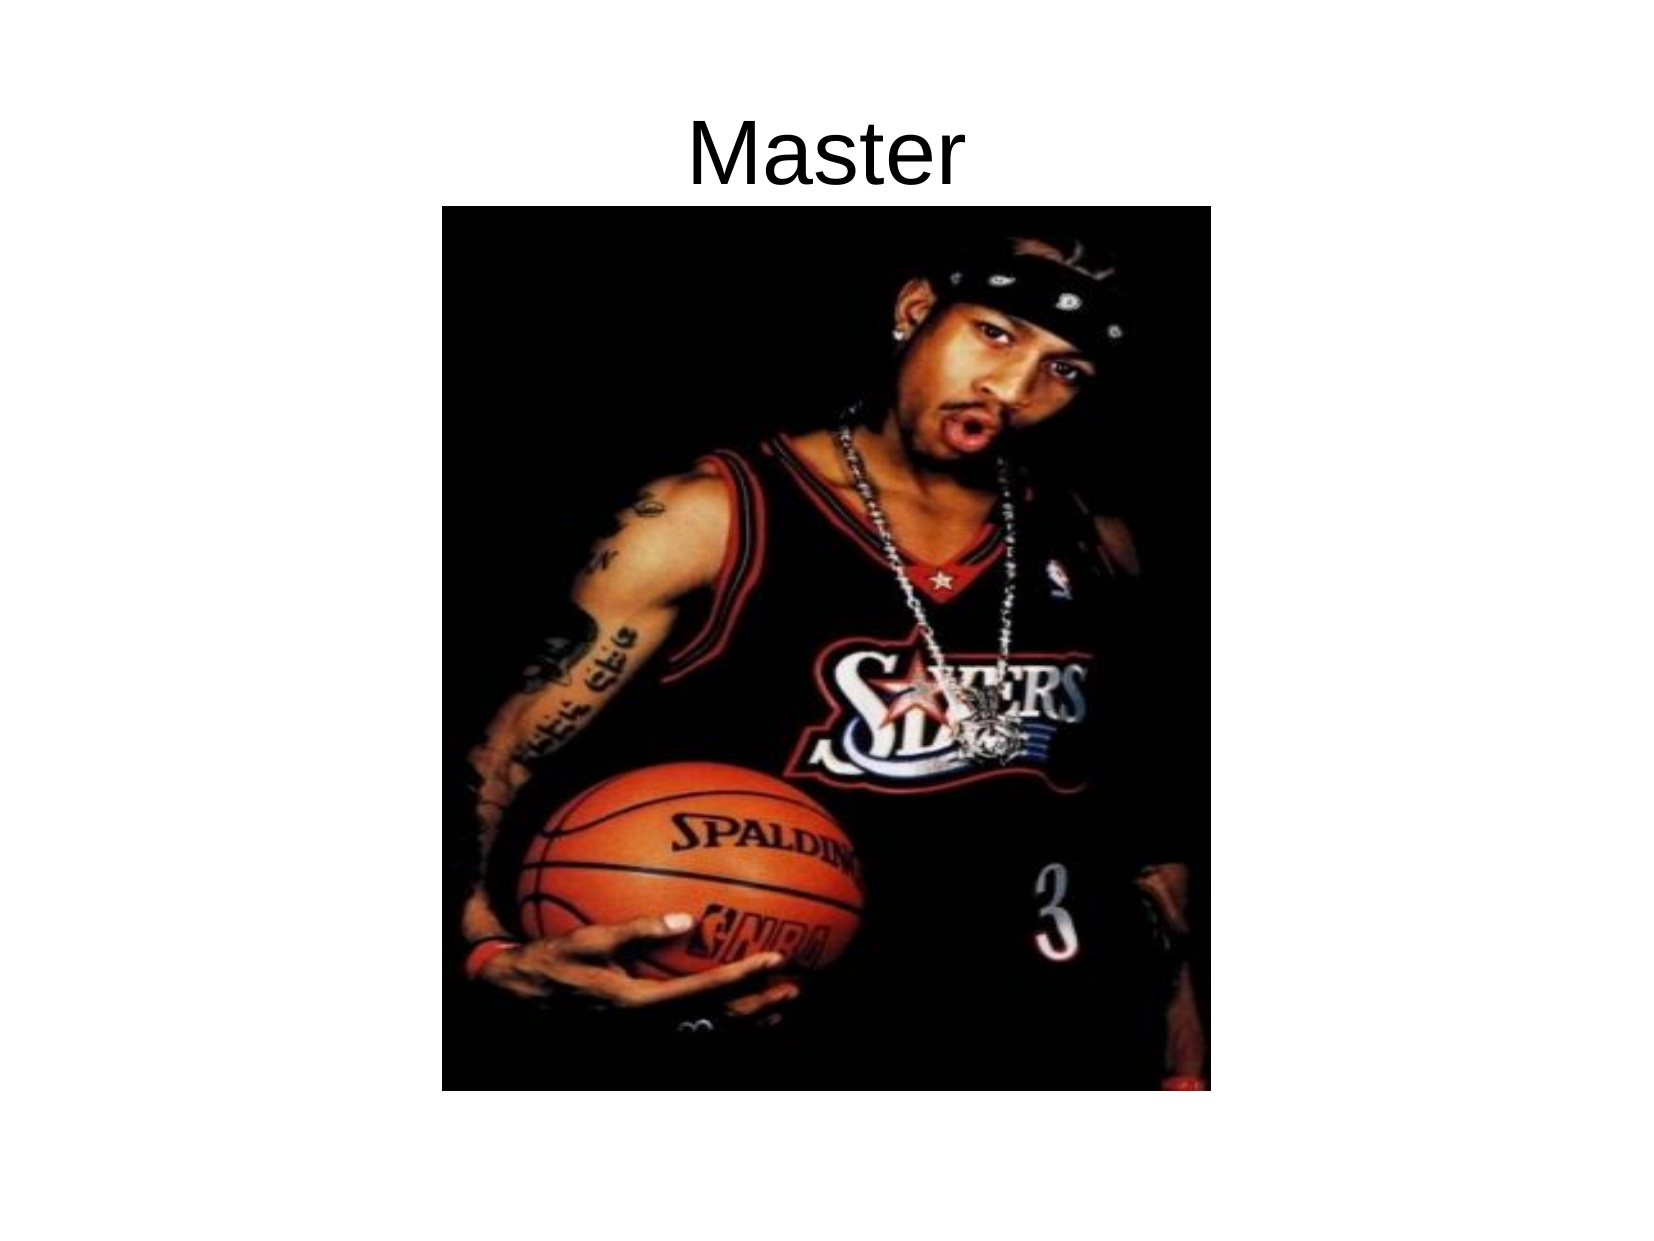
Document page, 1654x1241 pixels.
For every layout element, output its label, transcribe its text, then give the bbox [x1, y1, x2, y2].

picture [442, 206, 1211, 1091]
title Master [82, 49, 1571, 257]
